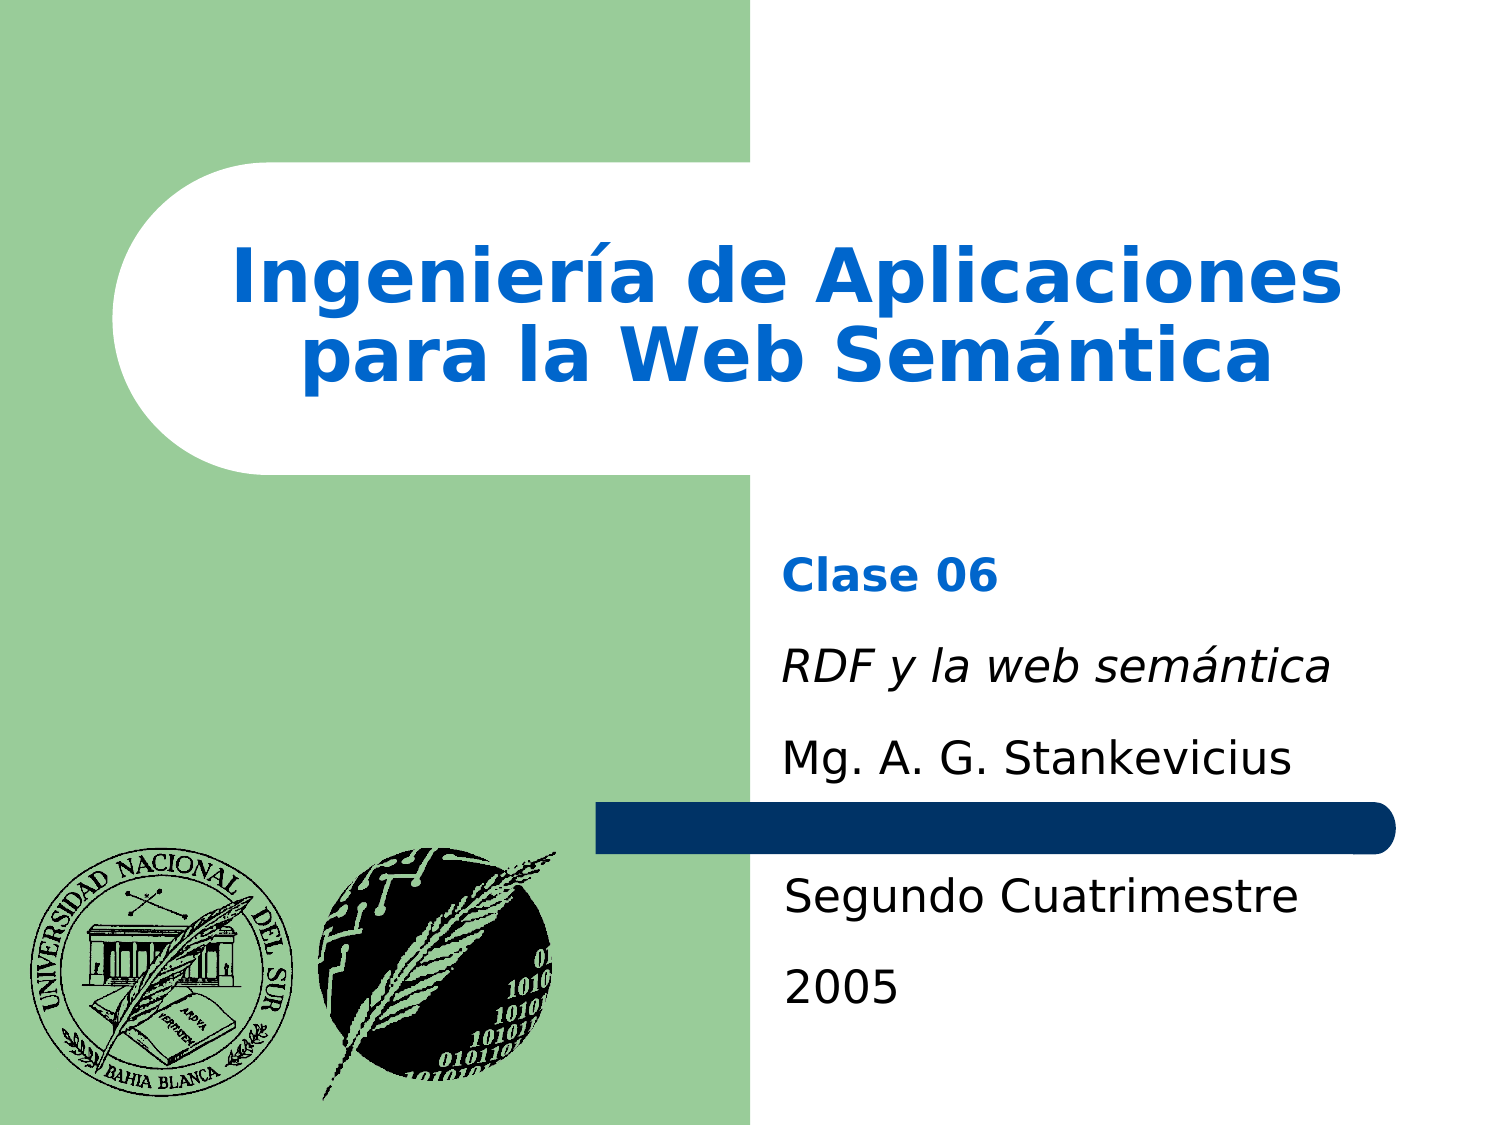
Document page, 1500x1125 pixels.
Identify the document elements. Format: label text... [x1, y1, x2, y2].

text_box Clase 06 RDF y la web semántica Mg. A. G. Stankevicius [766, 541, 1463, 793]
title Ingeniería de Aplicaciones para la Web Semántica [112, 162, 1463, 475]
text_box Segundo Cuatrimestre 2005 [769, 861, 1466, 1022]
picture [313, 846, 556, 1106]
picture [21, 833, 305, 1106]
